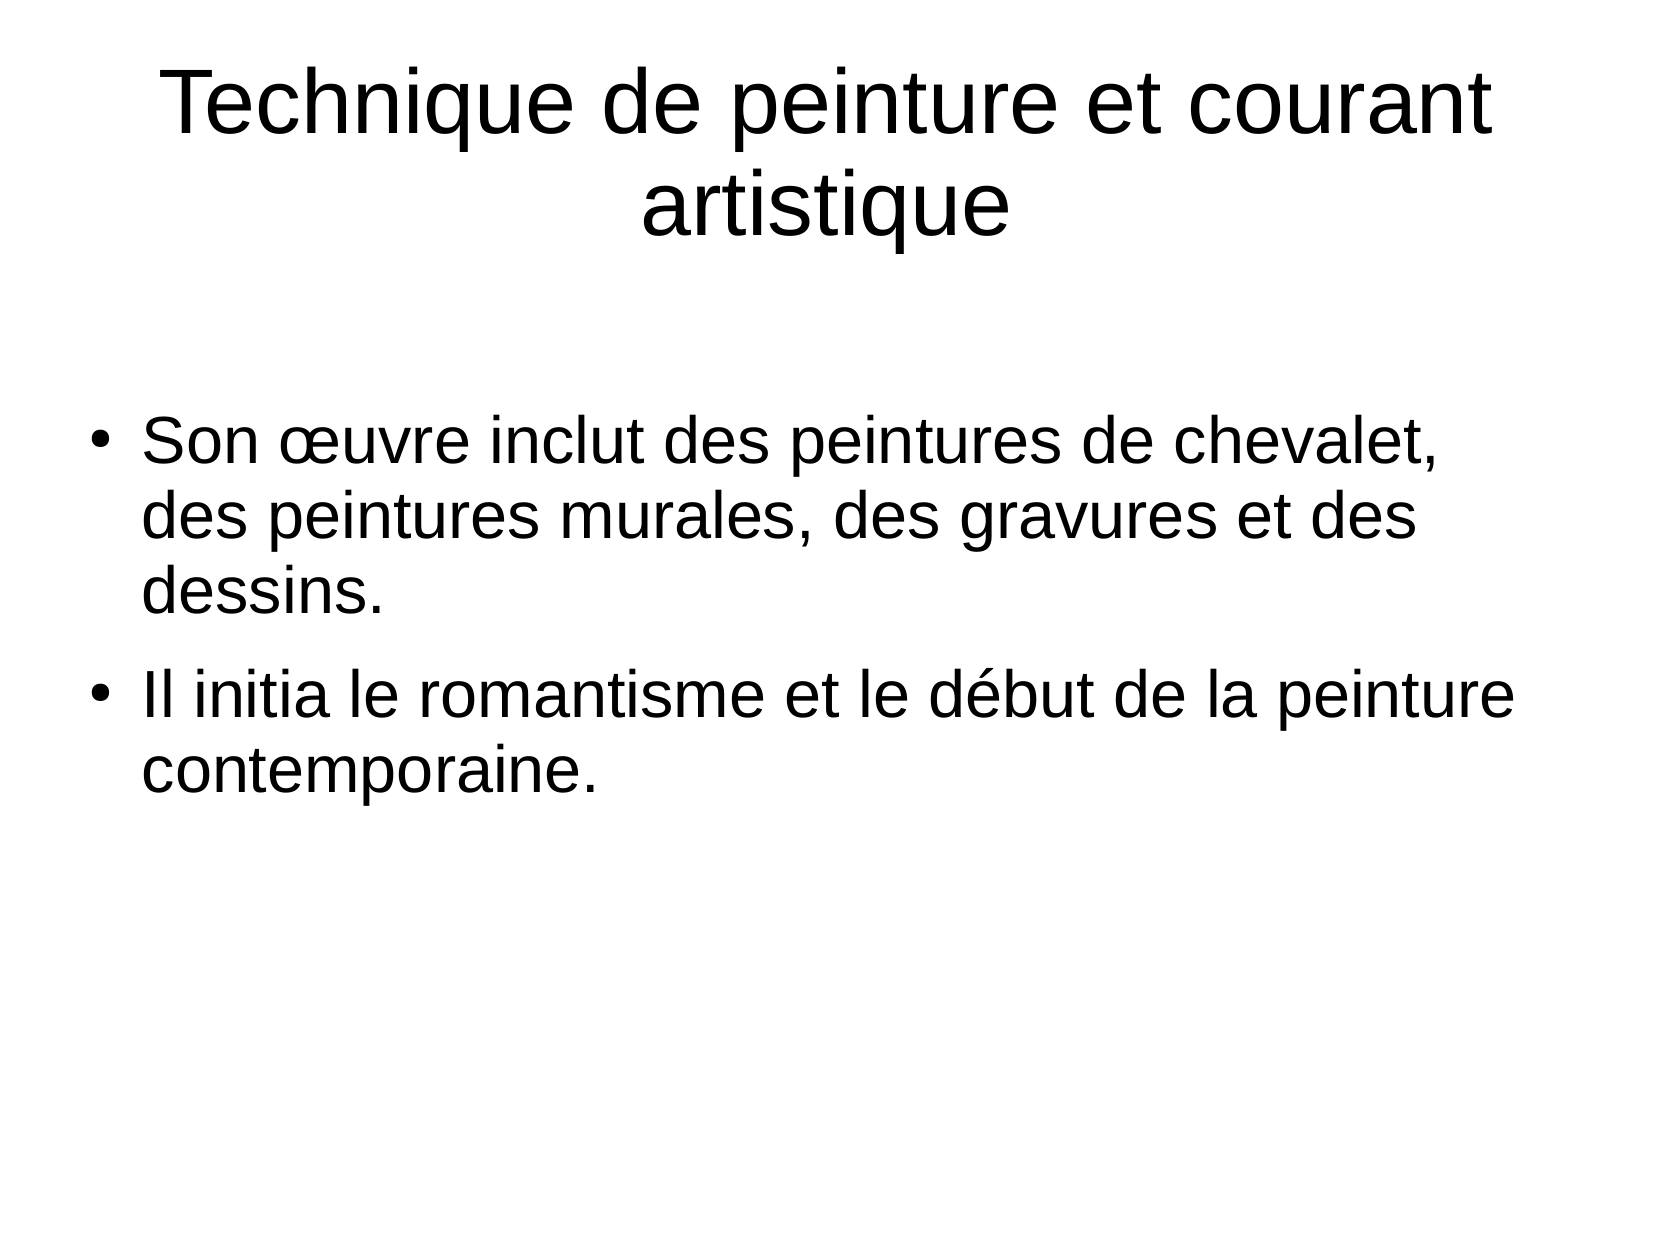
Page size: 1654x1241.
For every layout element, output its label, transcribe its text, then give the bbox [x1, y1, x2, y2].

list Son œuvre inclut des peintures de chevalet, des peintures murales, des gravures et des dessins. Il initia le romantisme et le début de la peinture contemporaine. [70, 403, 1559, 1193]
title Technique de peinture et courant artistique [82, 49, 1571, 257]
